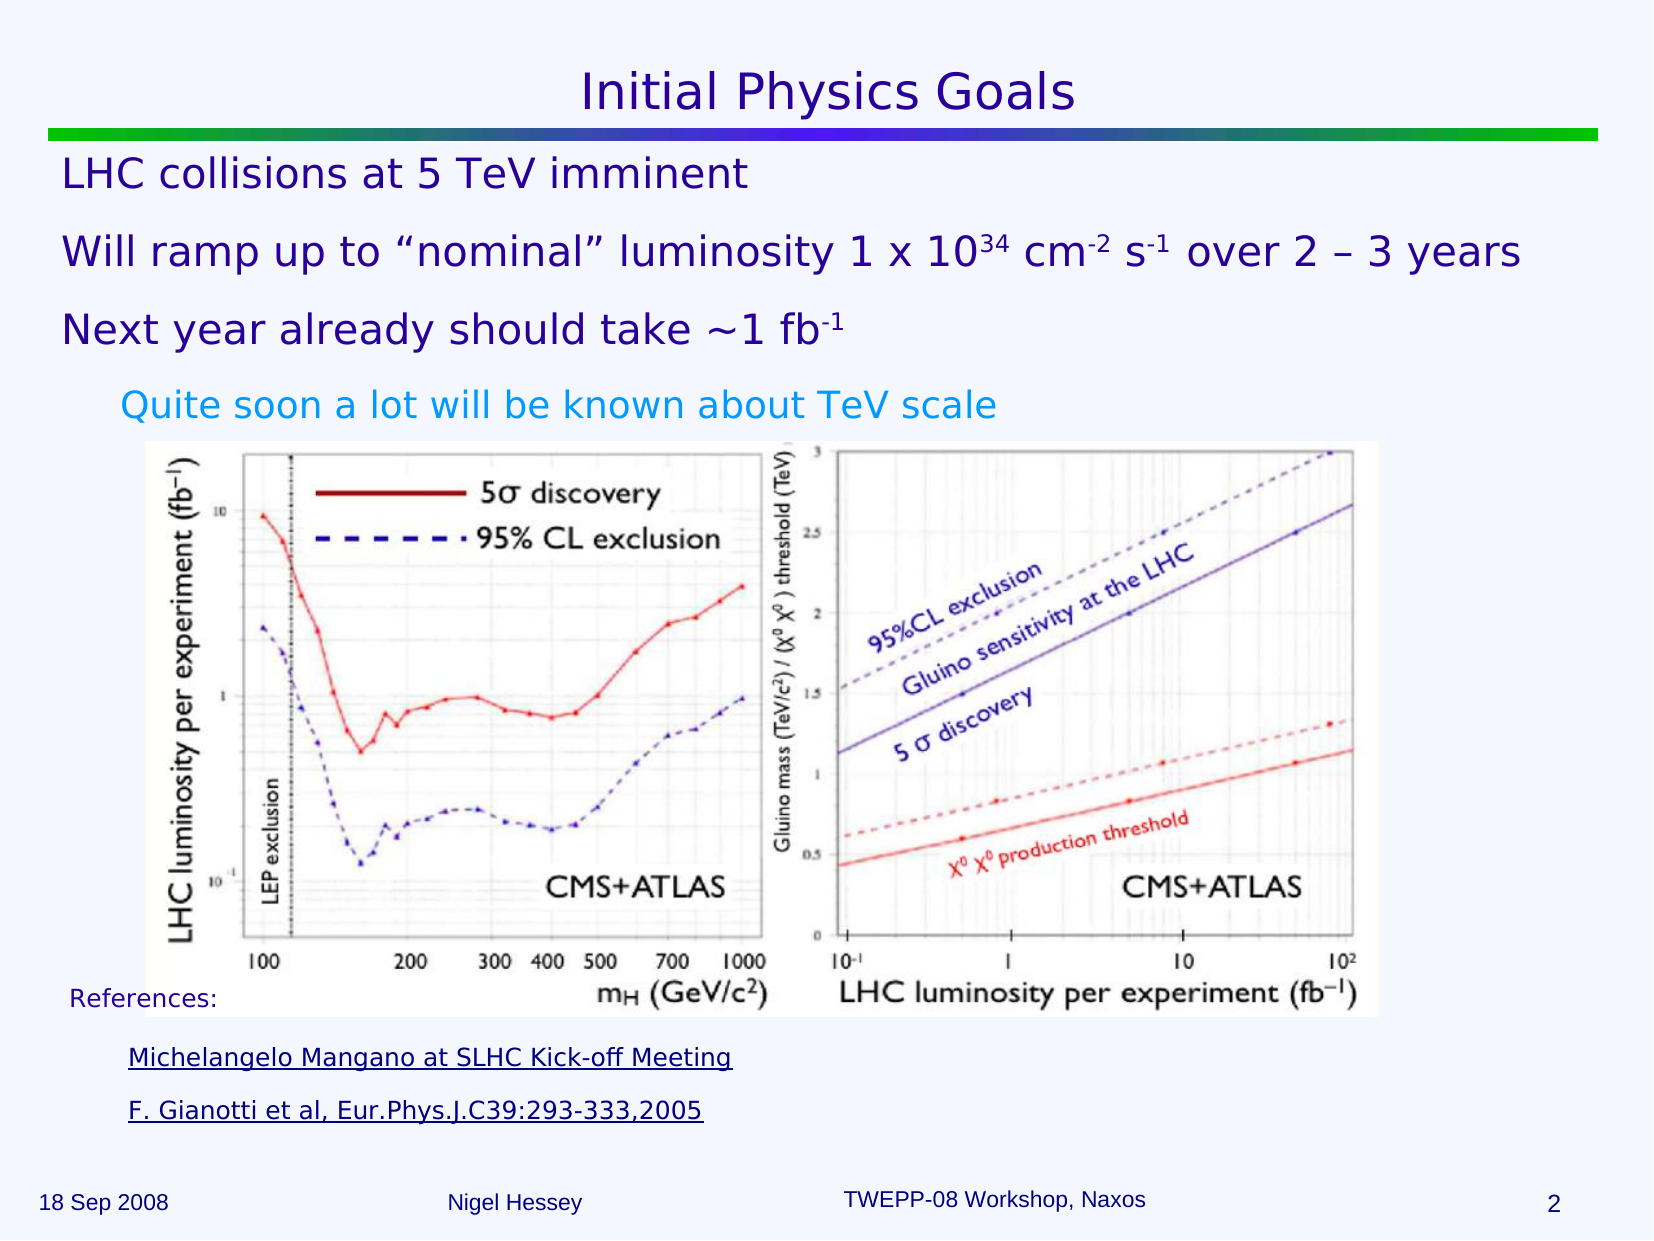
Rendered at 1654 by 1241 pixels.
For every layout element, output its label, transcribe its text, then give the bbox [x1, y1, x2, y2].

picture [1563, 128, 1598, 141]
list LHC collisions at 5 TeV imminent Will ramp up to “nominal” luminosity 1 x 1034 cm-2 s-1 over 2 – 3 years Next year already should take ~1 fb-1 Quite soon a lot will be known about TeV scale [43, 149, 1608, 1186]
picture [48, 128, 95, 141]
list References: Michelangelo Mangano at SLHC Kick-off Meeting F. Gianotti et al, Eur.Phys.J.C39:293-333,2005 [51, 984, 948, 1180]
title Initial Physics Goals [95, 37, 1563, 146]
